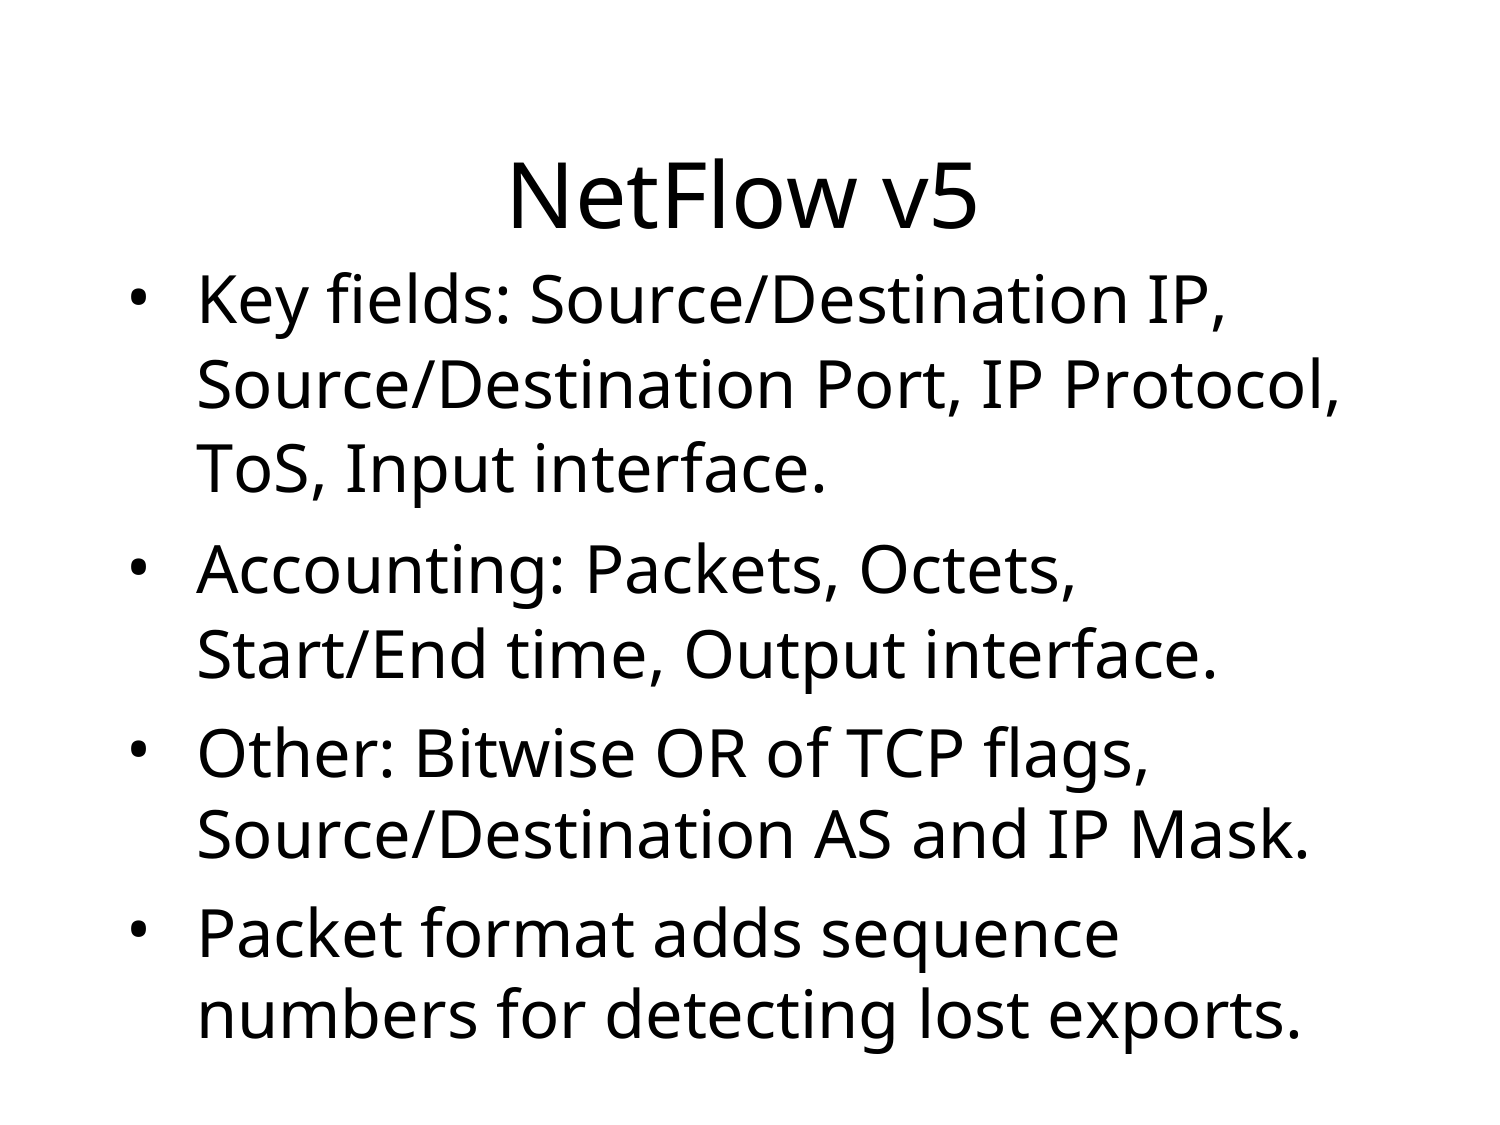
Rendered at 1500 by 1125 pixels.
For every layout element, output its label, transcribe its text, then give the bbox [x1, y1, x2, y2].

list Key fields: Source/Destination IP, Source/Destination Port, IP Protocol, ToS, Input interface. Accounting: Packets, Octets, Start/End time, Output interface. Other: Bitwise OR of TCP flags, Source/Destination AS and IP Mask. Packet format adds sequence numbers for detecting lost exports. [112, 248, 1388, 1119]
title NetFlow v5 [112, 62, 1388, 248]
